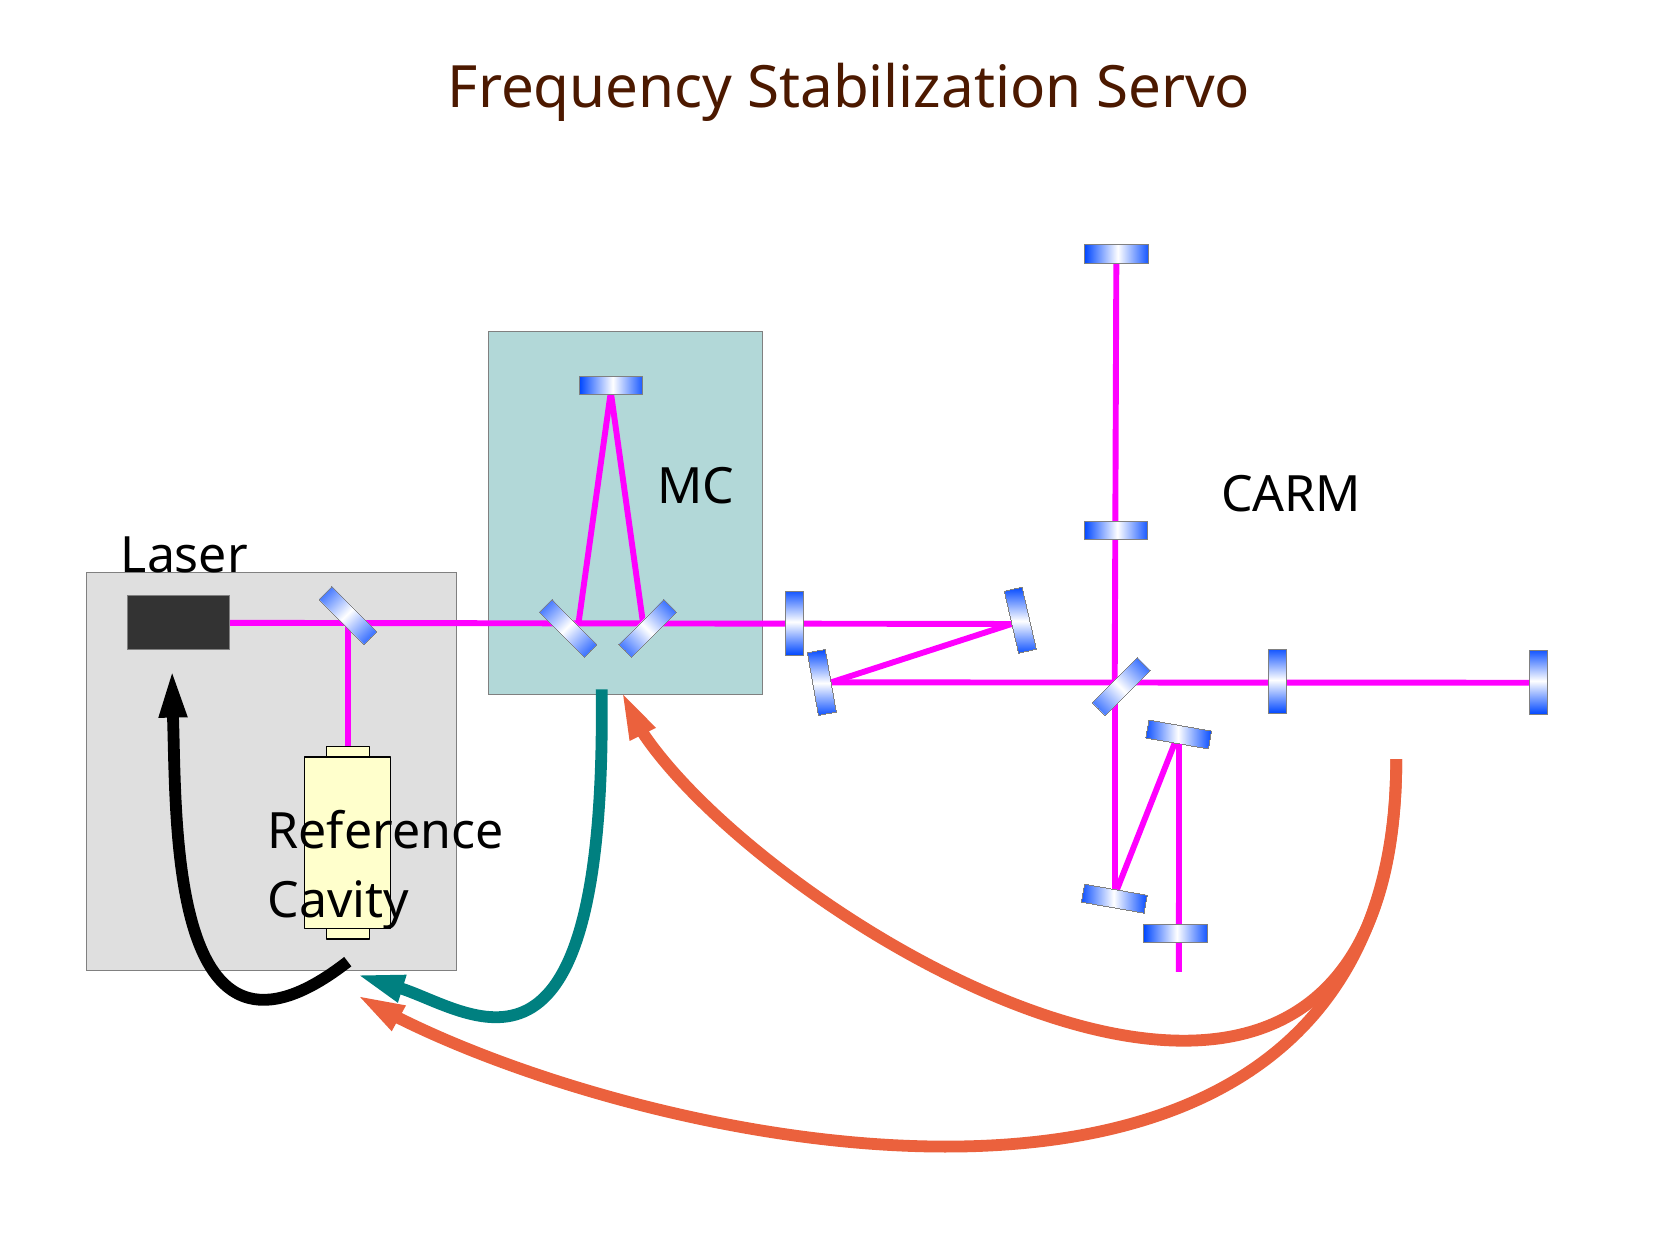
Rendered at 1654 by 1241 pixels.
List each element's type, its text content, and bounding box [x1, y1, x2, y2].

text_box [1081, 884, 1148, 914]
text_box Frequency Stabilization Servo [433, 37, 1221, 123]
text_box MC [642, 442, 748, 518]
text_box [1145, 720, 1212, 749]
text_box [1084, 244, 1149, 264]
text_box [1084, 521, 1148, 540]
text_box [785, 591, 804, 656]
text_box [488, 331, 763, 695]
text_box Reference Cavity [252, 788, 498, 924]
text_box [1004, 587, 1037, 654]
text_box [86, 572, 457, 971]
text_box [1143, 924, 1208, 943]
text_box CARM [1206, 451, 1376, 527]
text_box [807, 649, 837, 716]
text_box [1529, 650, 1548, 715]
text_box [1092, 657, 1151, 716]
text_box Laser [106, 511, 251, 587]
text_box [1268, 649, 1287, 714]
